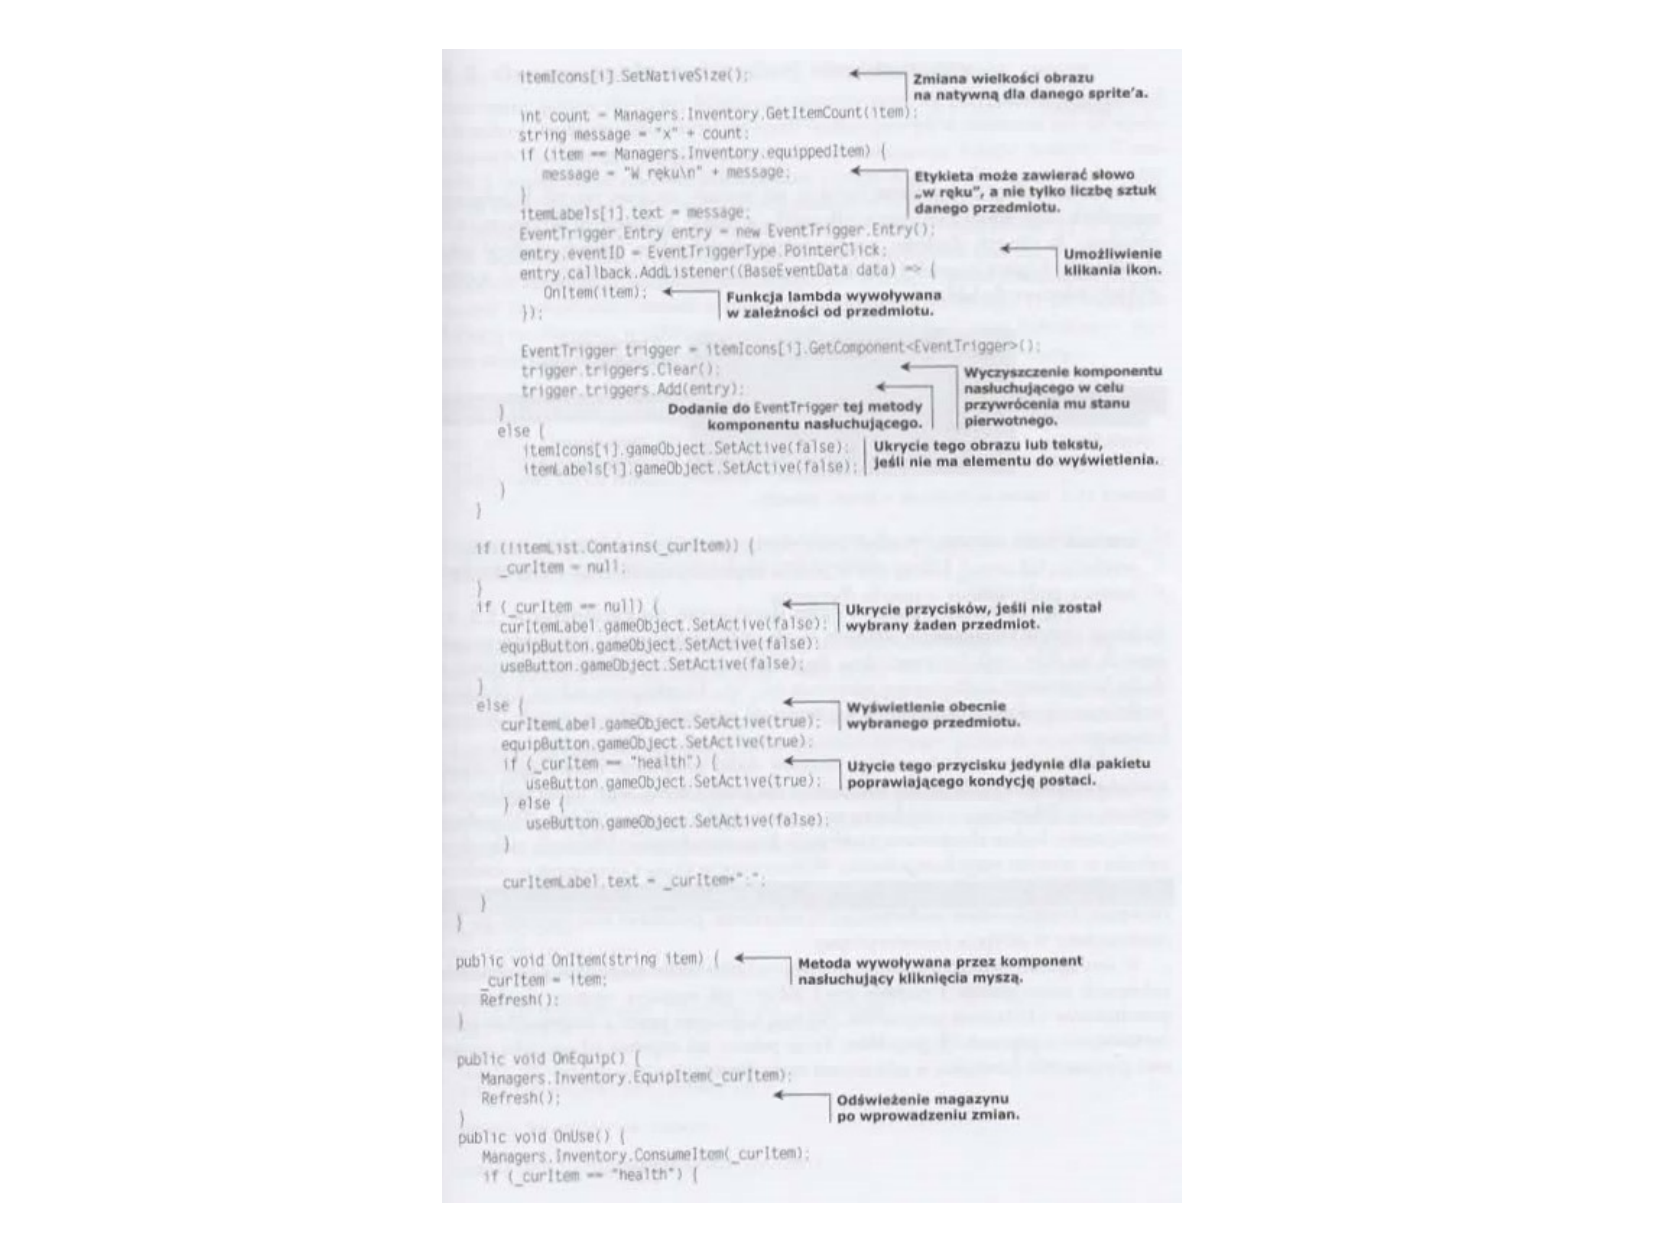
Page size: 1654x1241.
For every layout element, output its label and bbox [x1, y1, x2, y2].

picture [442, 49, 1182, 1203]
